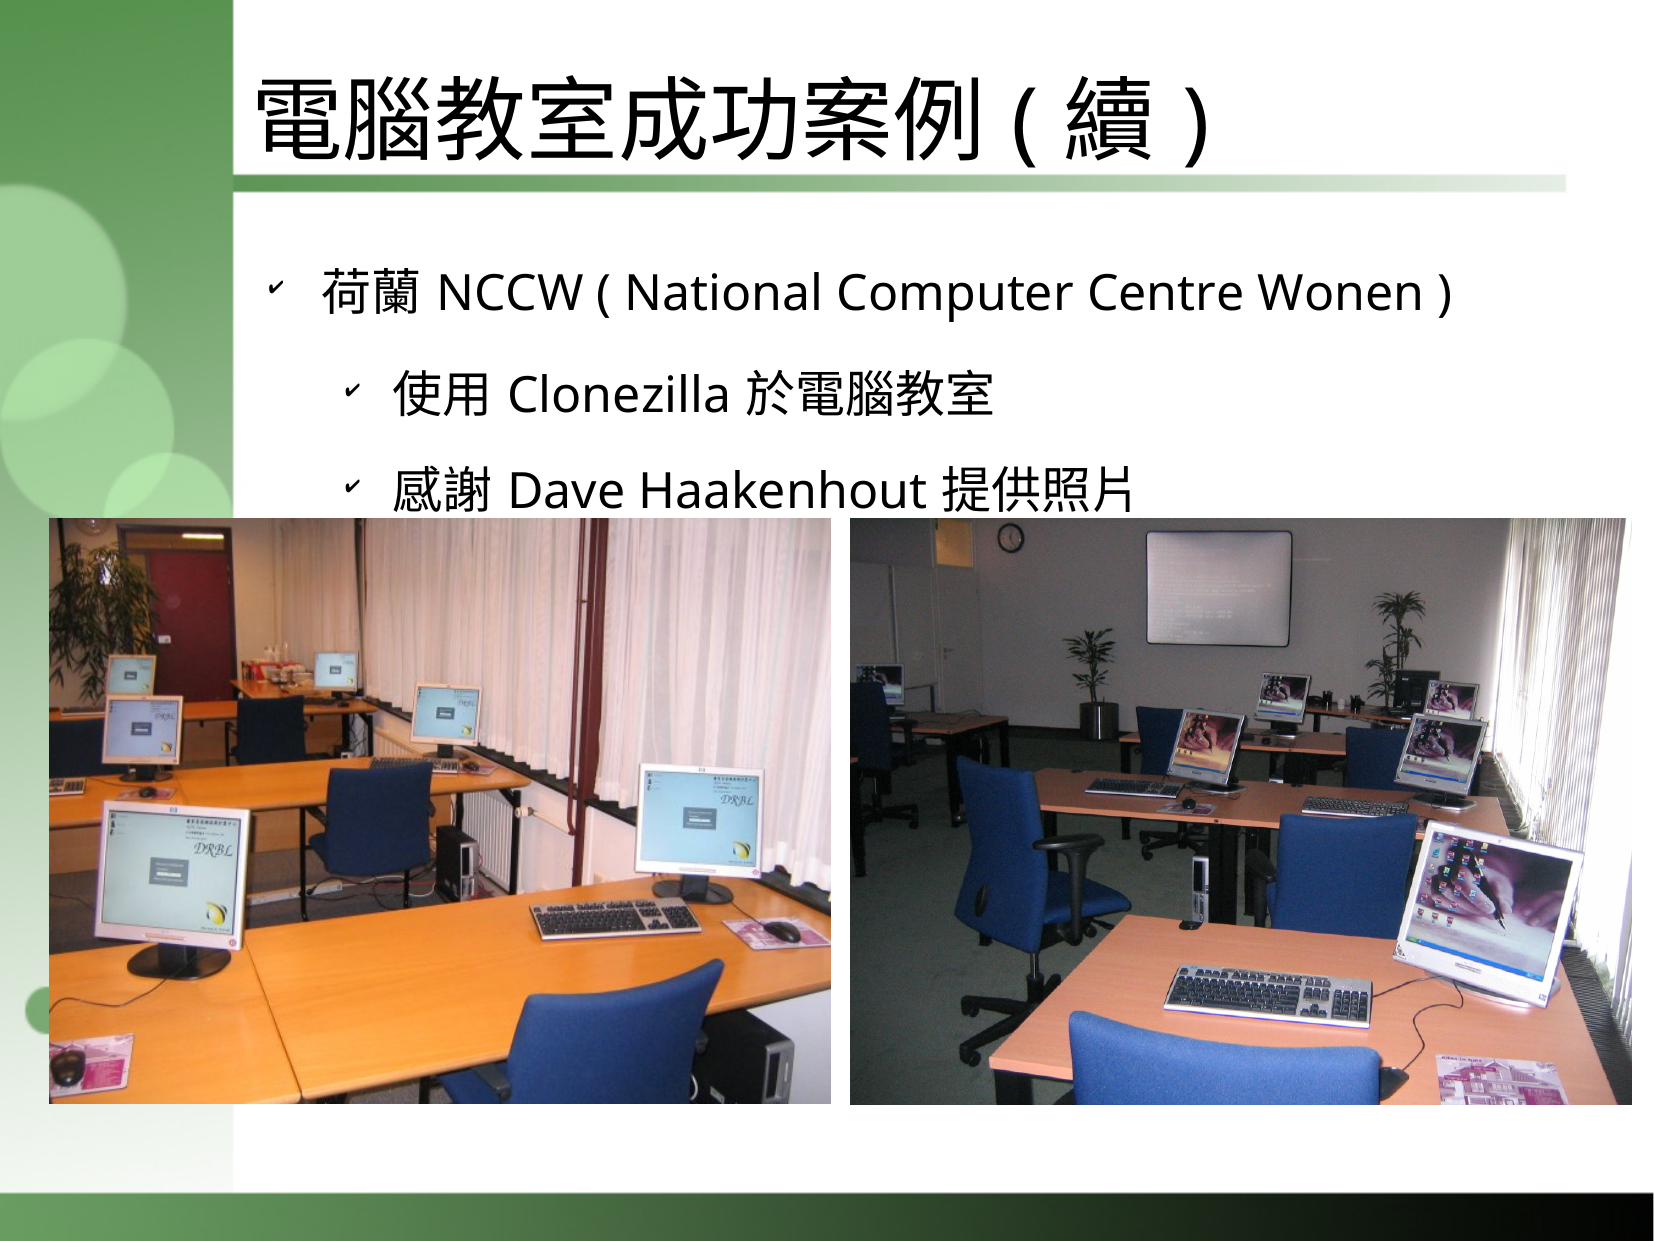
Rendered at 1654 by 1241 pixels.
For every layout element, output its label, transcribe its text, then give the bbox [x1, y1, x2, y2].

list 荷蘭NCCW ( National Computer Centre Wonen ) 使用Clonezilla於電腦教室 感謝Dave Haakenhout提供照片 [236, 244, 1595, 931]
title 電腦教室成功案例(續) [236, 41, 1595, 185]
picture [0, 0, 1654, 1241]
